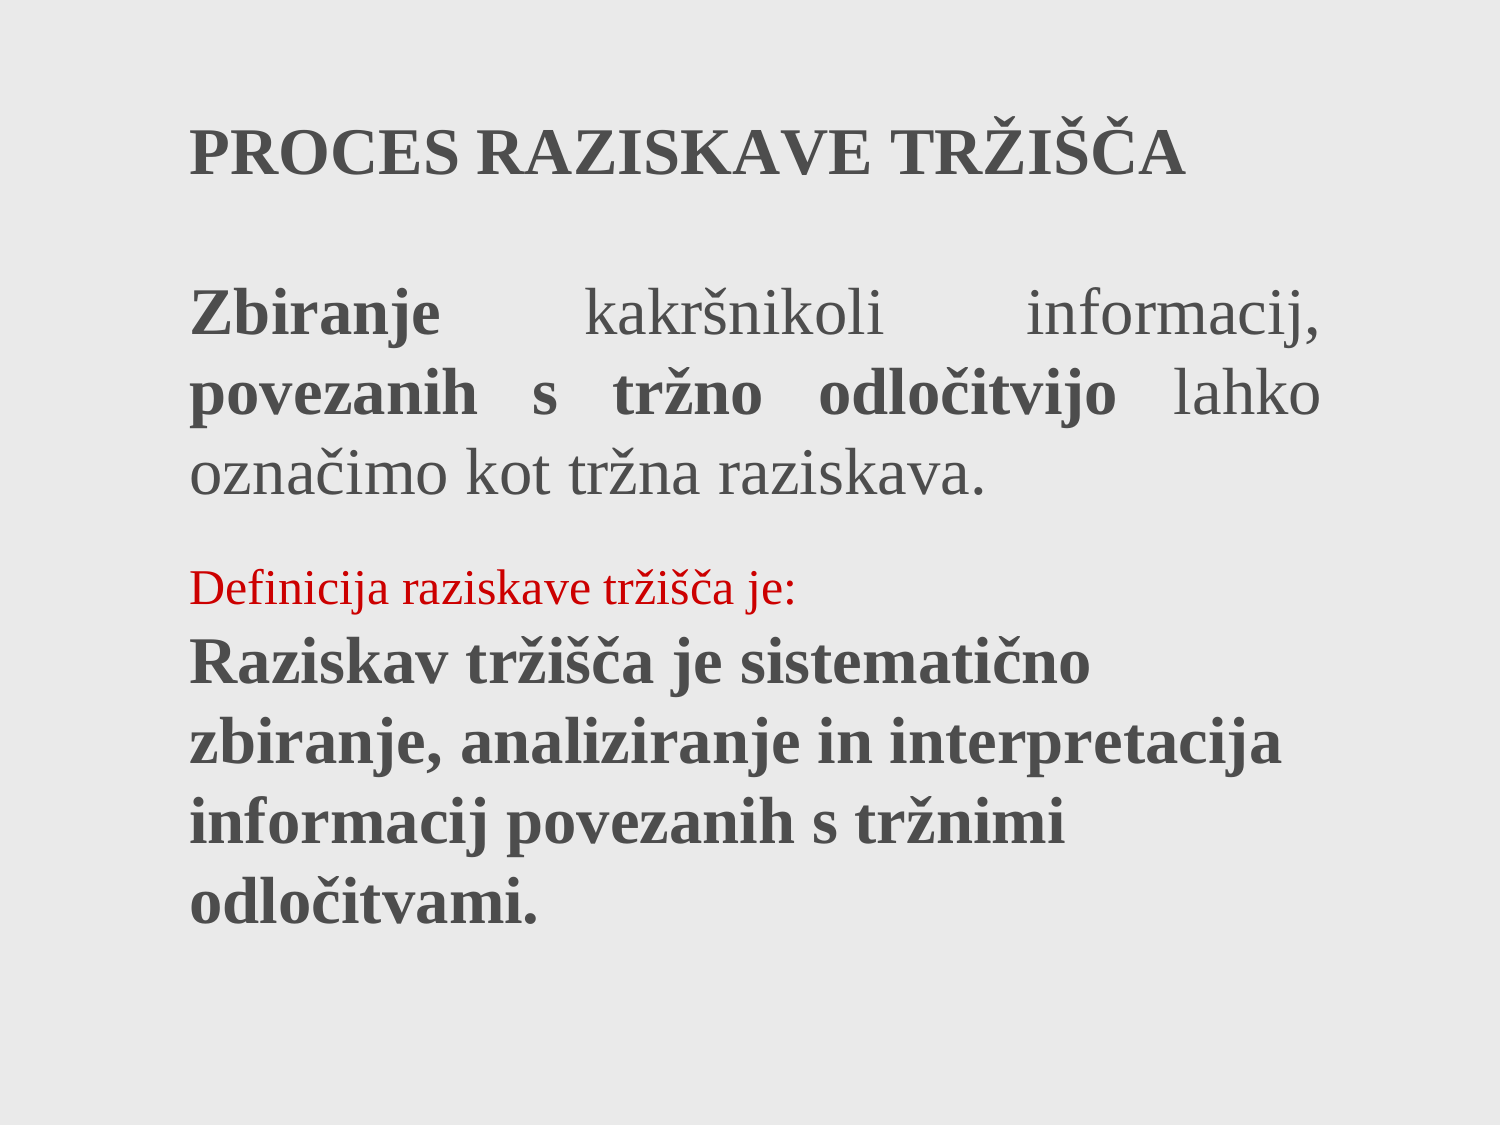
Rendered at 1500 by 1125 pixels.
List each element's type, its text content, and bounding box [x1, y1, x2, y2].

text_box PROCES RAZISKAVE TRŽIŠČA Zbiranje kakršnikoli informacij, povezanih s tržno odločitvijo lahko označimo kot tržna raziskava. Definicija raziskave tržišča je: Raziskav tržišča je sistematično zbiranje, analiziranje in interpretacija informacij povezanih s tržnimi odločitvami. [174, 99, 1338, 1025]
